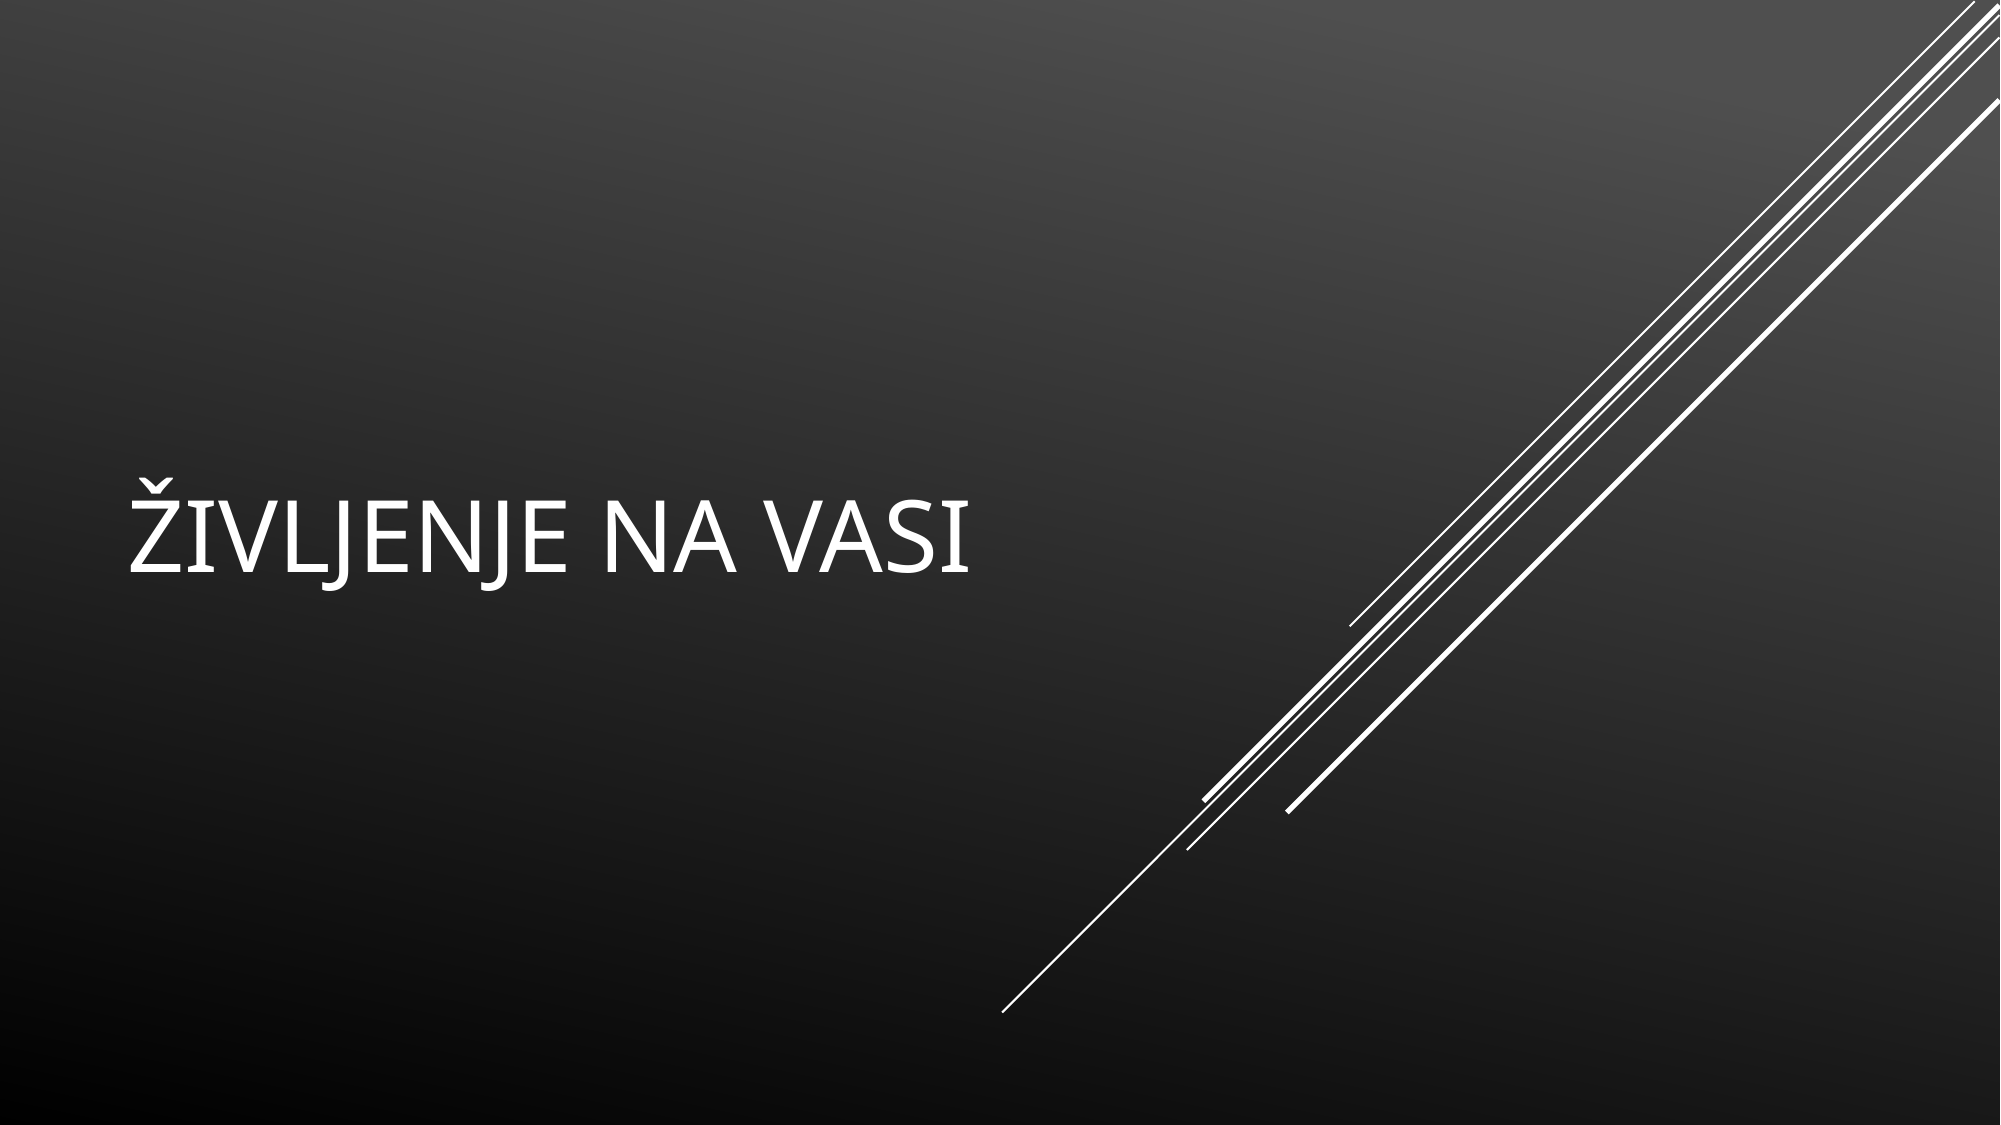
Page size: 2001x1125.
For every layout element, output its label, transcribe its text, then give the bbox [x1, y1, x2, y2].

title ŽIVLJENJE NA VASI [112, 112, 1425, 600]
